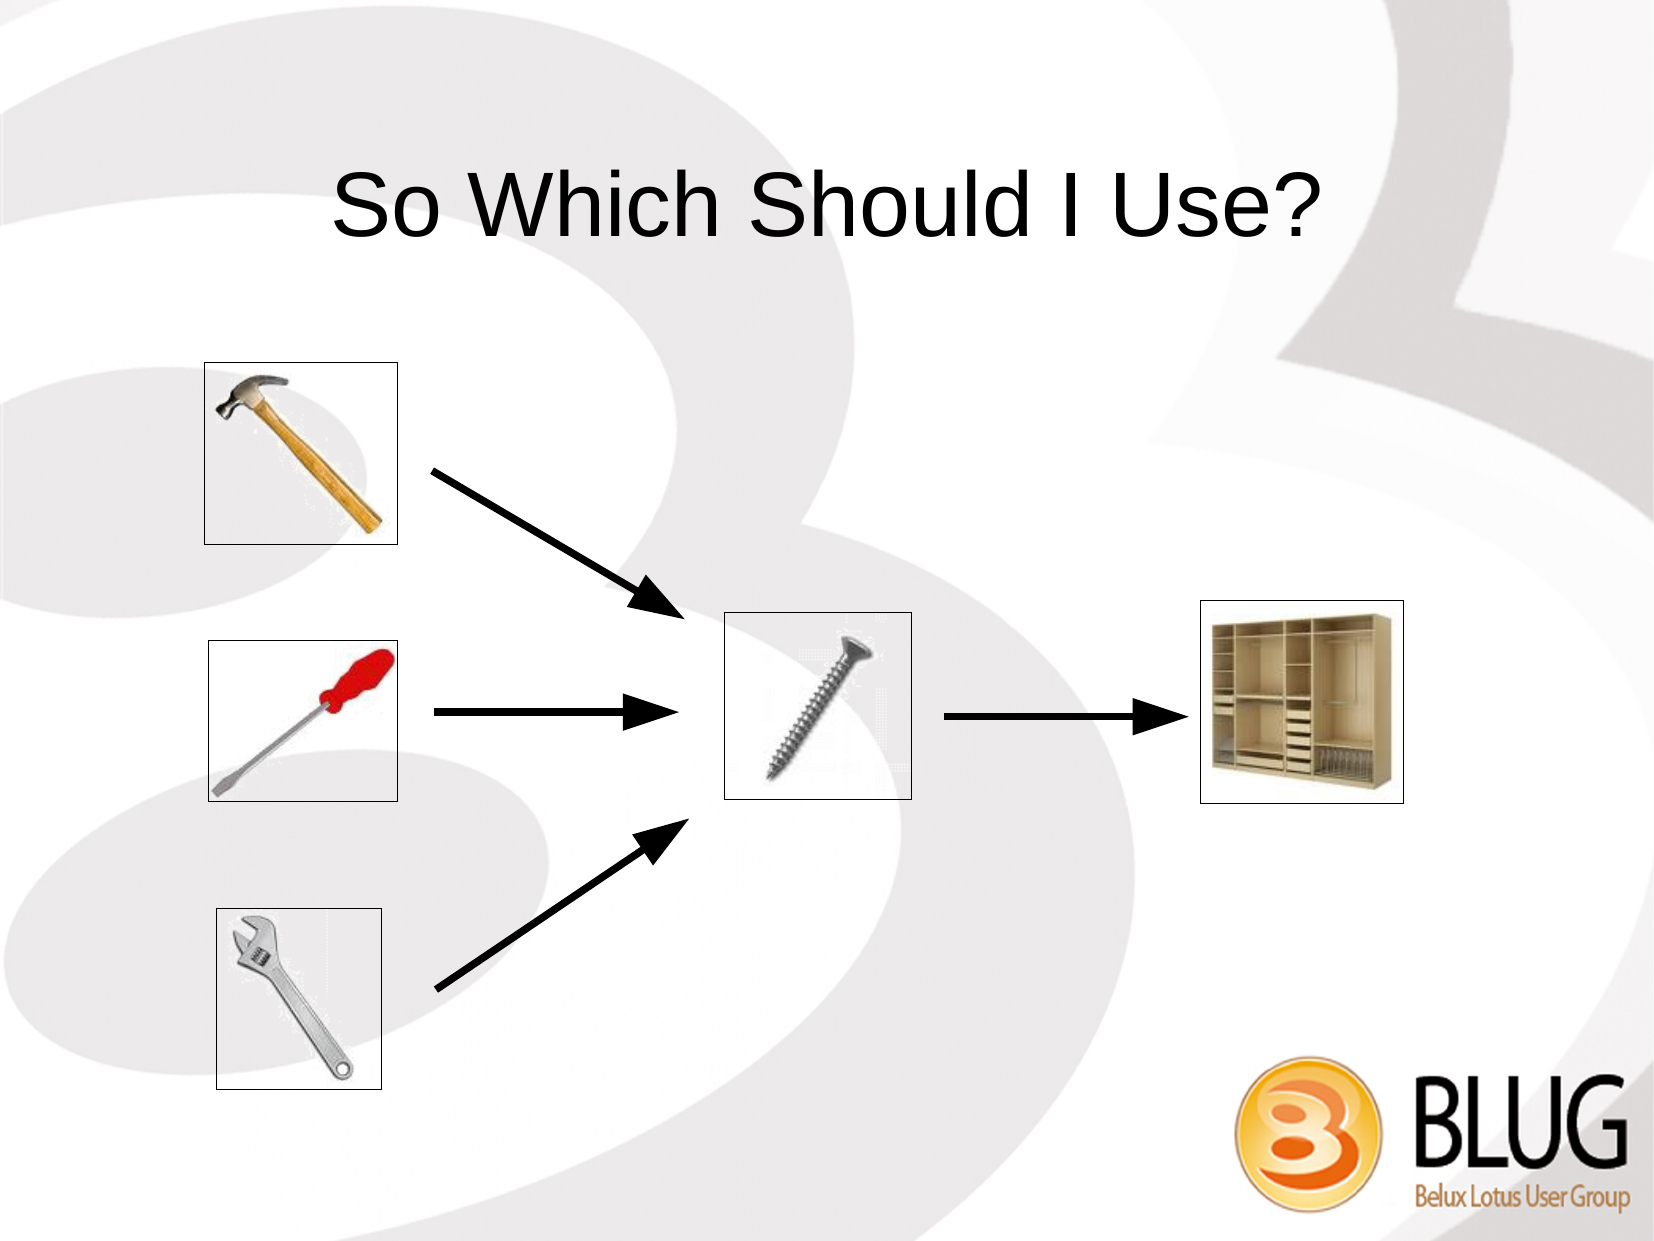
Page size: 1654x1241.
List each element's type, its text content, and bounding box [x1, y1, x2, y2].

title So Which Should I Use? [121, 102, 1534, 310]
picture [0, 0, 1654, 1241]
